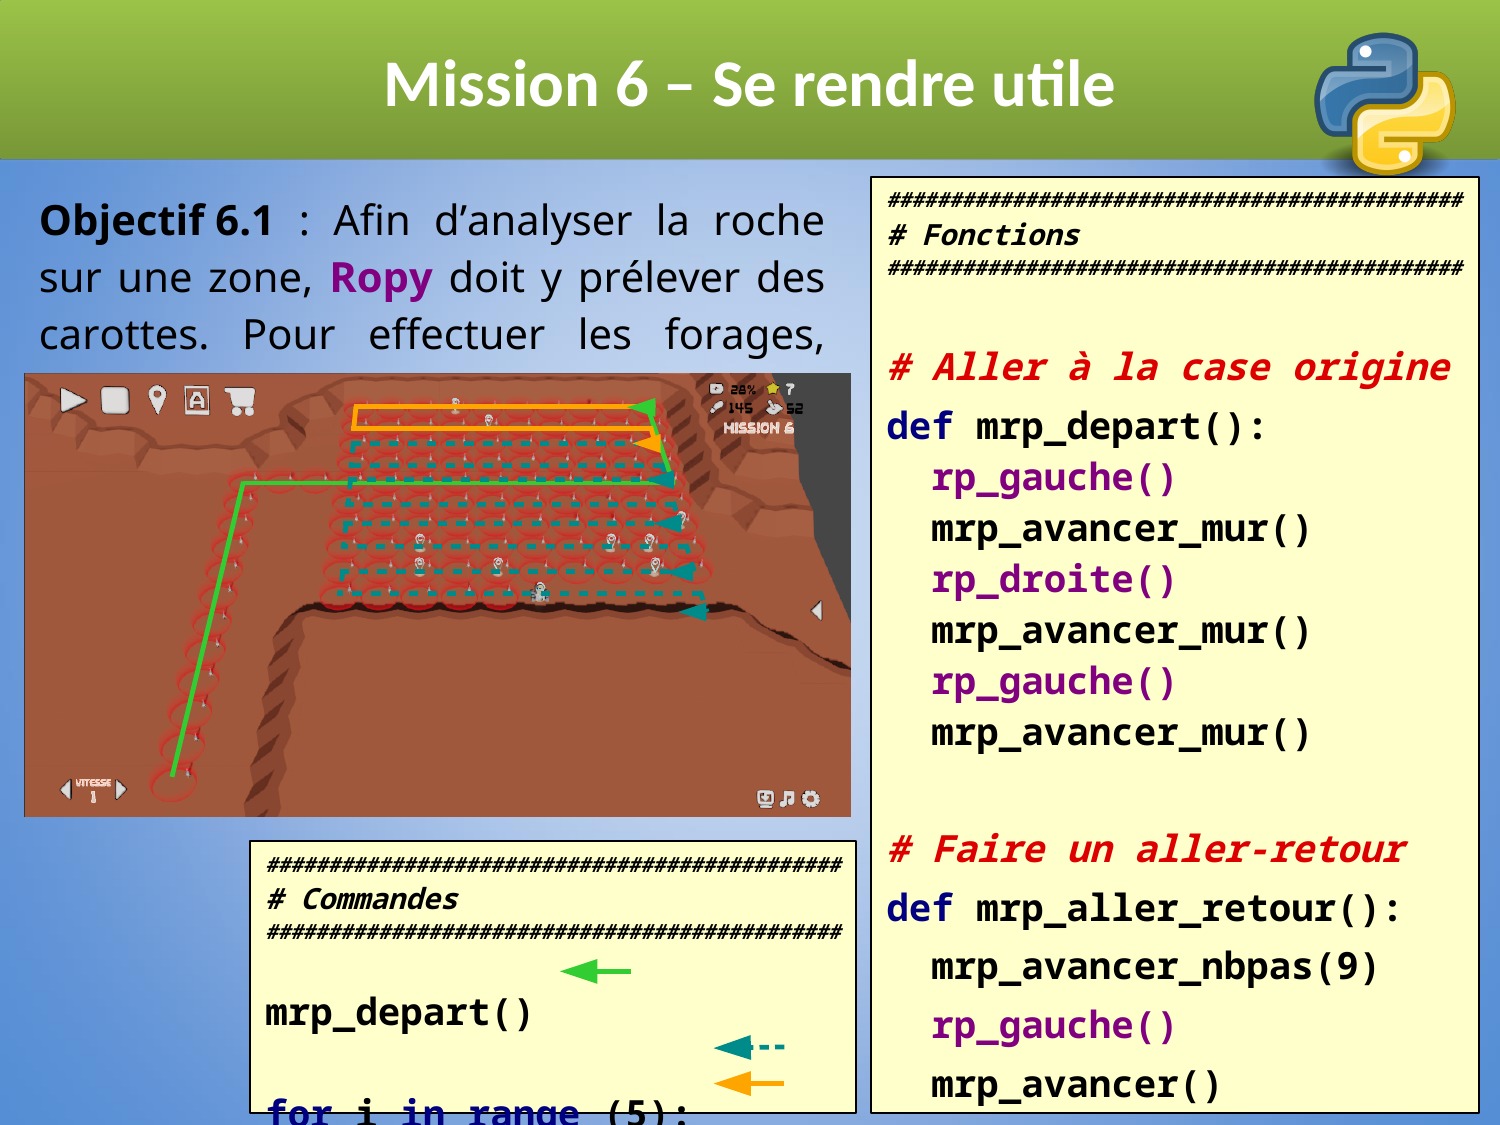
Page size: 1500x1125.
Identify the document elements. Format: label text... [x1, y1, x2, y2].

picture [430, 1114, 437, 1125]
picture [370, 1114, 409, 1125]
picture [305, 1114, 317, 1125]
picture [322, 1114, 364, 1125]
picture [510, 1114, 514, 1125]
picture [520, 1114, 527, 1125]
picture [278, 1114, 291, 1125]
picture [443, 1114, 474, 1125]
text_box Mission 6 – Se rendre utile [0, 0, 1500, 159]
picture [0, 29, 1500, 1125]
picture [294, 1114, 302, 1123]
picture [564, 1114, 610, 1125]
text_box ############################################## # Fonctions ############################################## # Aller à la case origine def mrp_depart(): rp_gauche() mrp_avancer_mur() rp_droite() mrp_avancer_mur() rp_gauche() mrp_avancer_mur() # Faire un aller-retour def mrp_aller_retour(): mrp_avancer_nbpas(9) rp_gauche() mrp_avancer() rp_gauche() mrp_avancer_nbpas(9) rp_droite() mrp_avancer() rp_droite() [870, 177, 1480, 1114]
picture [642, 1114, 658, 1125]
picture [614, 1114, 639, 1125]
picture [479, 1114, 499, 1125]
picture [542, 1114, 550, 1123]
text_box Objectif 6.1 : Afin d’analyser la roche sur une zone, Ropy doit y prélever des carottes. Pour effectuer les forages, Ropy doit passer sur toutes les cases. [24, 183, 841, 373]
text_box ############################################## # Commandes ############################################## mrp_depart() for i in range (5): mrp_aller_retour() [249, 841, 856, 1114]
picture [415, 1114, 424, 1125]
picture [555, 1114, 562, 1125]
picture [497, 1118, 505, 1123]
picture [533, 1114, 539, 1125]
